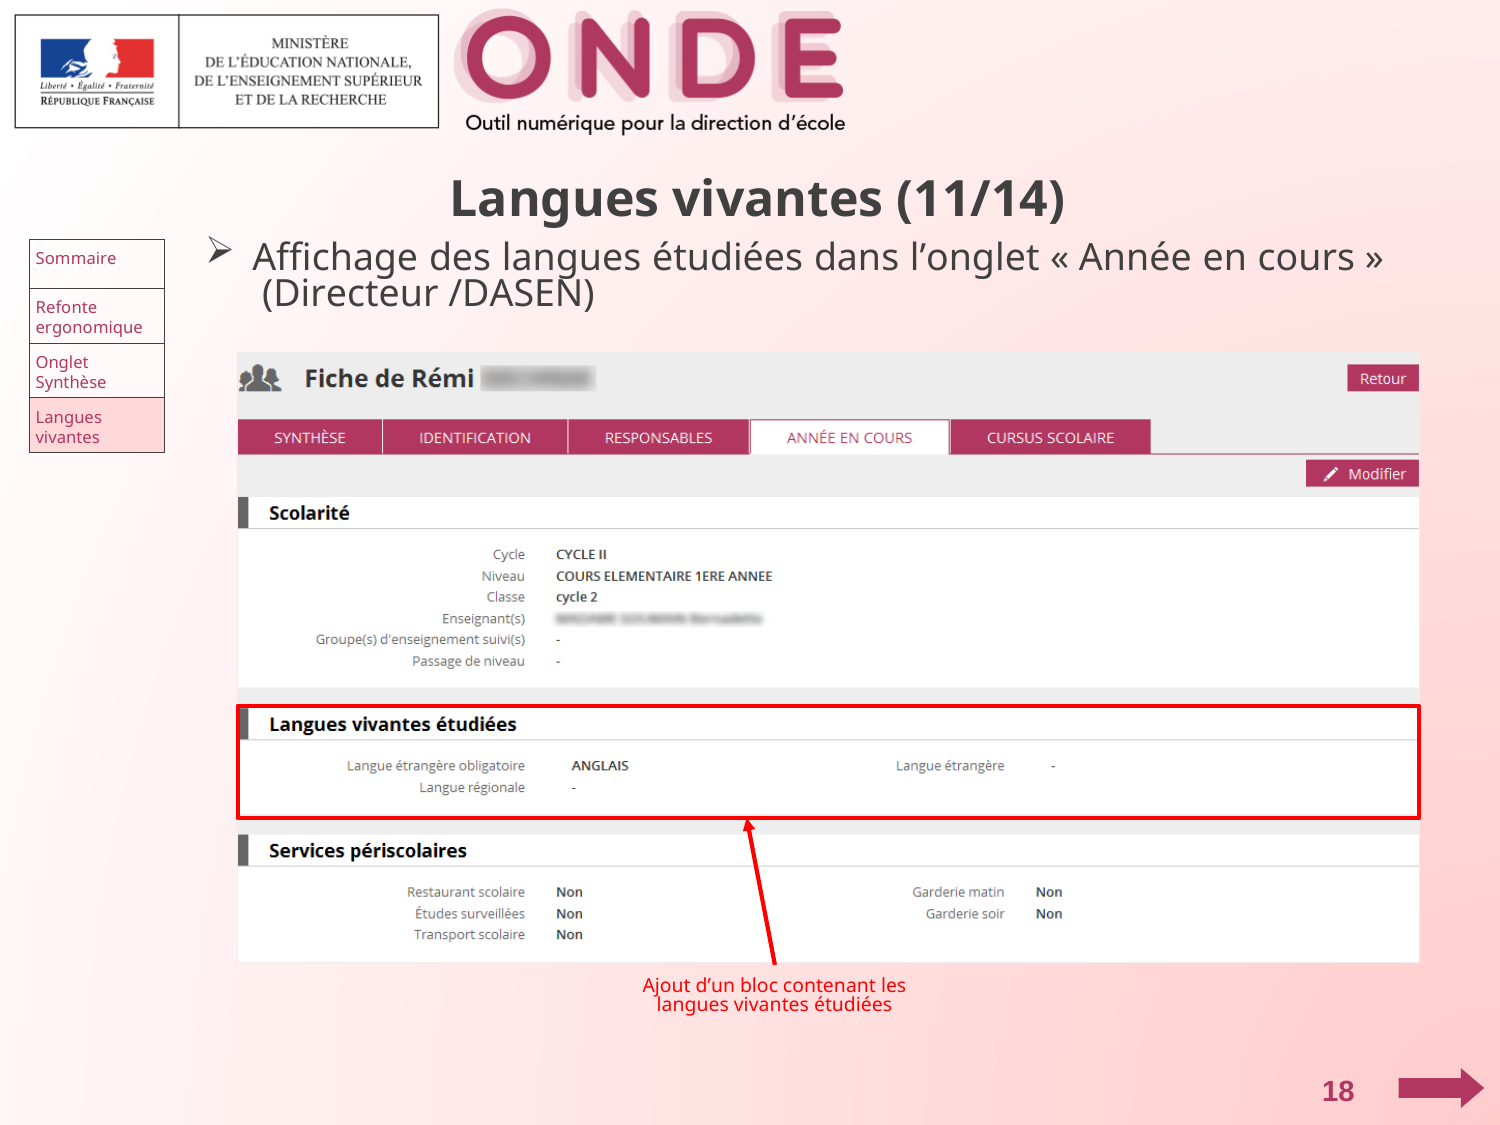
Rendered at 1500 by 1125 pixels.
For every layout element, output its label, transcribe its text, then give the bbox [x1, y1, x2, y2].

picture [0, 0, 1500, 1125]
text_box <numéro> [1257, 1064, 1420, 1117]
text_box Ajout d’un bloc contenant les langues vivantes étudiées [627, 969, 922, 1036]
table_cell Langues vivantes [30, 398, 164, 452]
table_header Sommaire [30, 240, 164, 288]
text_box Affichage des langues étudiées dans l’onglet « Année en cours » (Directeur /DASEN) [190, 233, 1400, 1036]
text_box Langues vivantes (11/14) [82, 154, 1433, 238]
text_box [1399, 1070, 1483, 1106]
table_cell Refonte ergonomique [30, 289, 164, 343]
table_cell Onglet Synthèse [30, 344, 164, 397]
